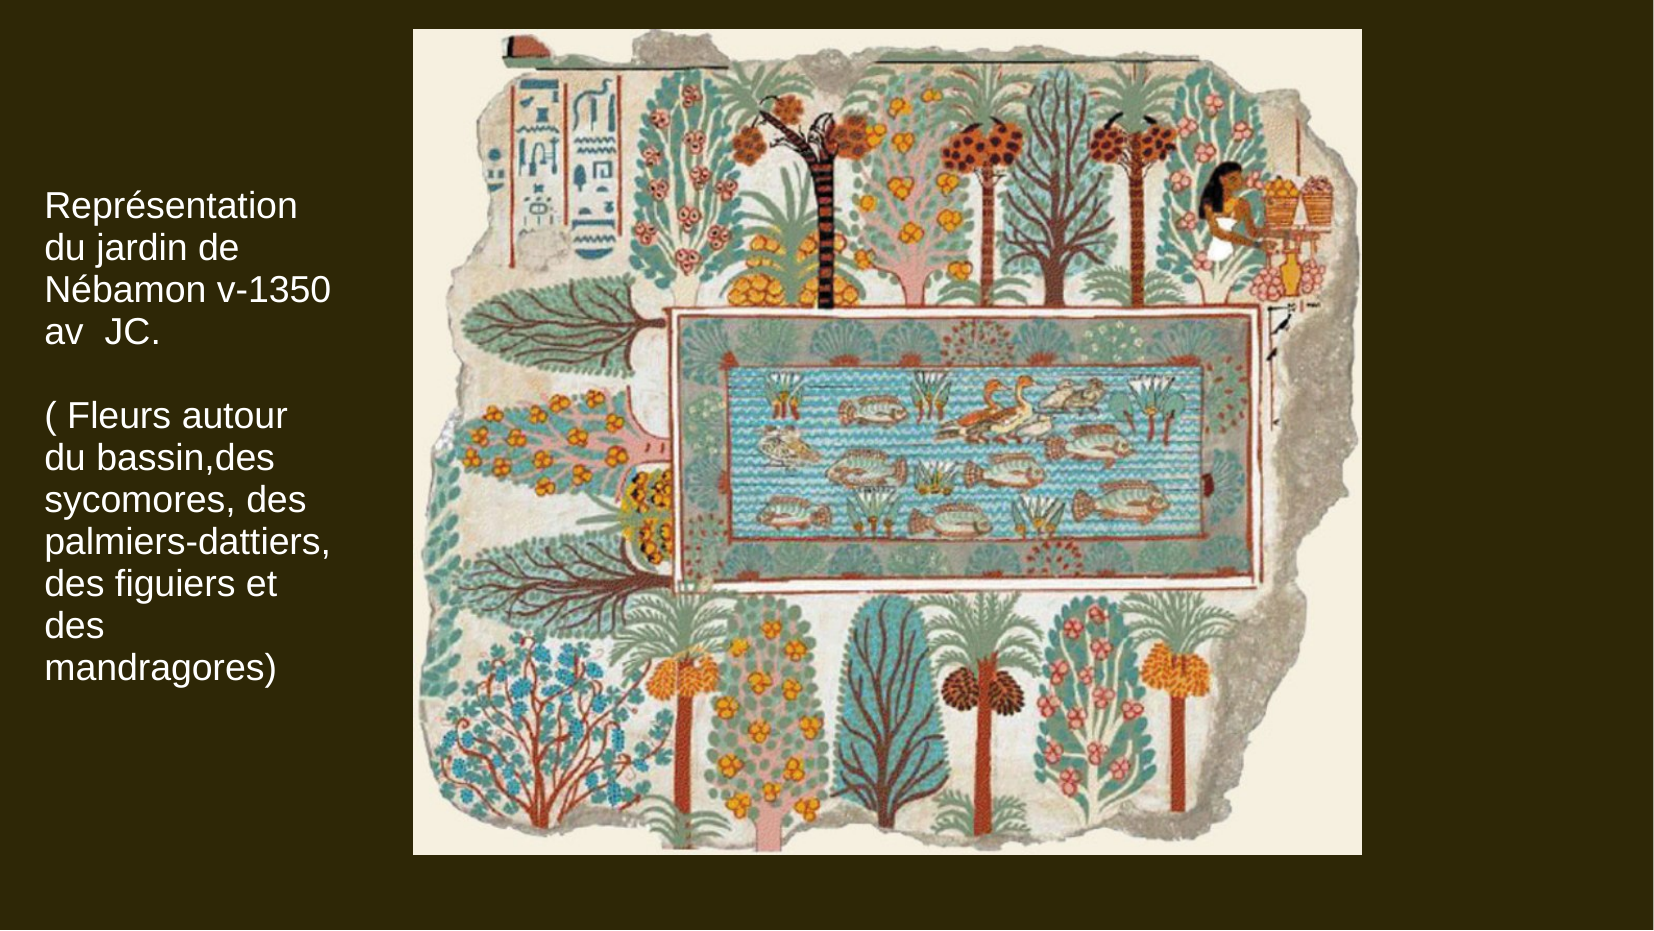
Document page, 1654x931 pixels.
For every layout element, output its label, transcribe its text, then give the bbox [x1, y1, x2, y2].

picture [413, 29, 1362, 855]
text_box Représentation du jardin de Nébamon v-1350 av JC. ( Fleurs autour du bassin,des sycomores, des palmiers-dattiers, des figuiers et des mandragores) [29, 177, 355, 780]
